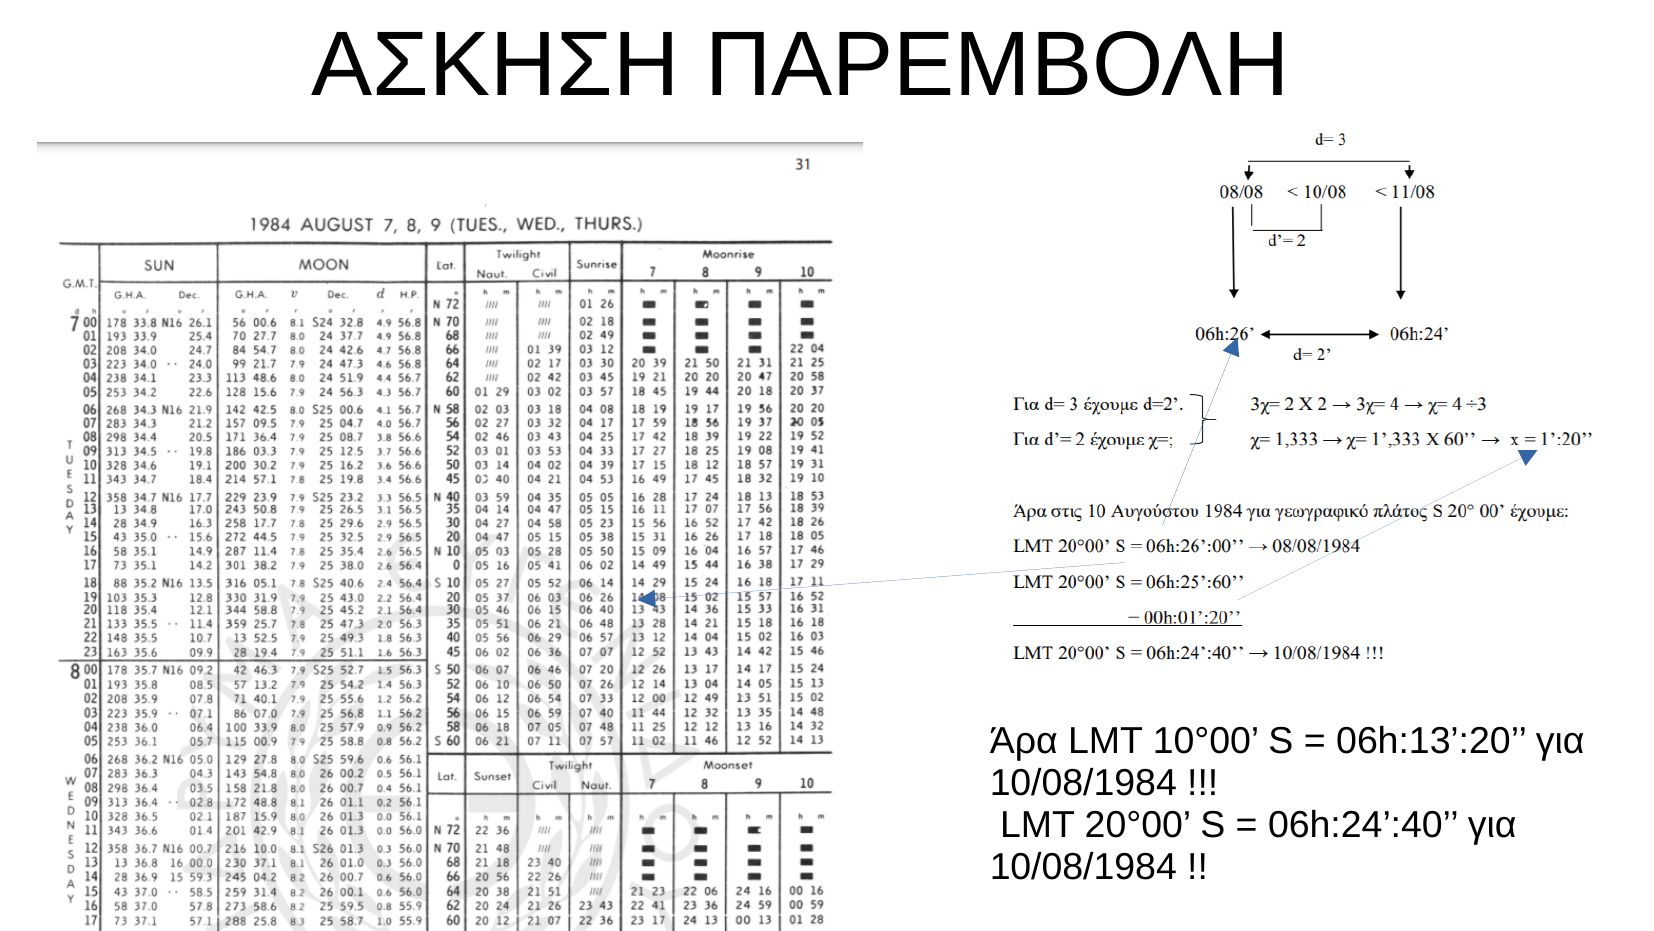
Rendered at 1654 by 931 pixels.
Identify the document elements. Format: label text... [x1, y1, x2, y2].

title ΑΣΚΗΣΗ ΠΑΡΕΜΒΟΛΗ [82, 12, 1571, 218]
picture [37, 142, 863, 931]
picture [975, 112, 1613, 676]
text_box Άρα LMT 10°00’ S = 06h:13’:20’’ για 10/08/1984 !!! LMT 20°00’ S = 06h:24’:40’’ για 10/08/1984 !! [975, 712, 1613, 931]
